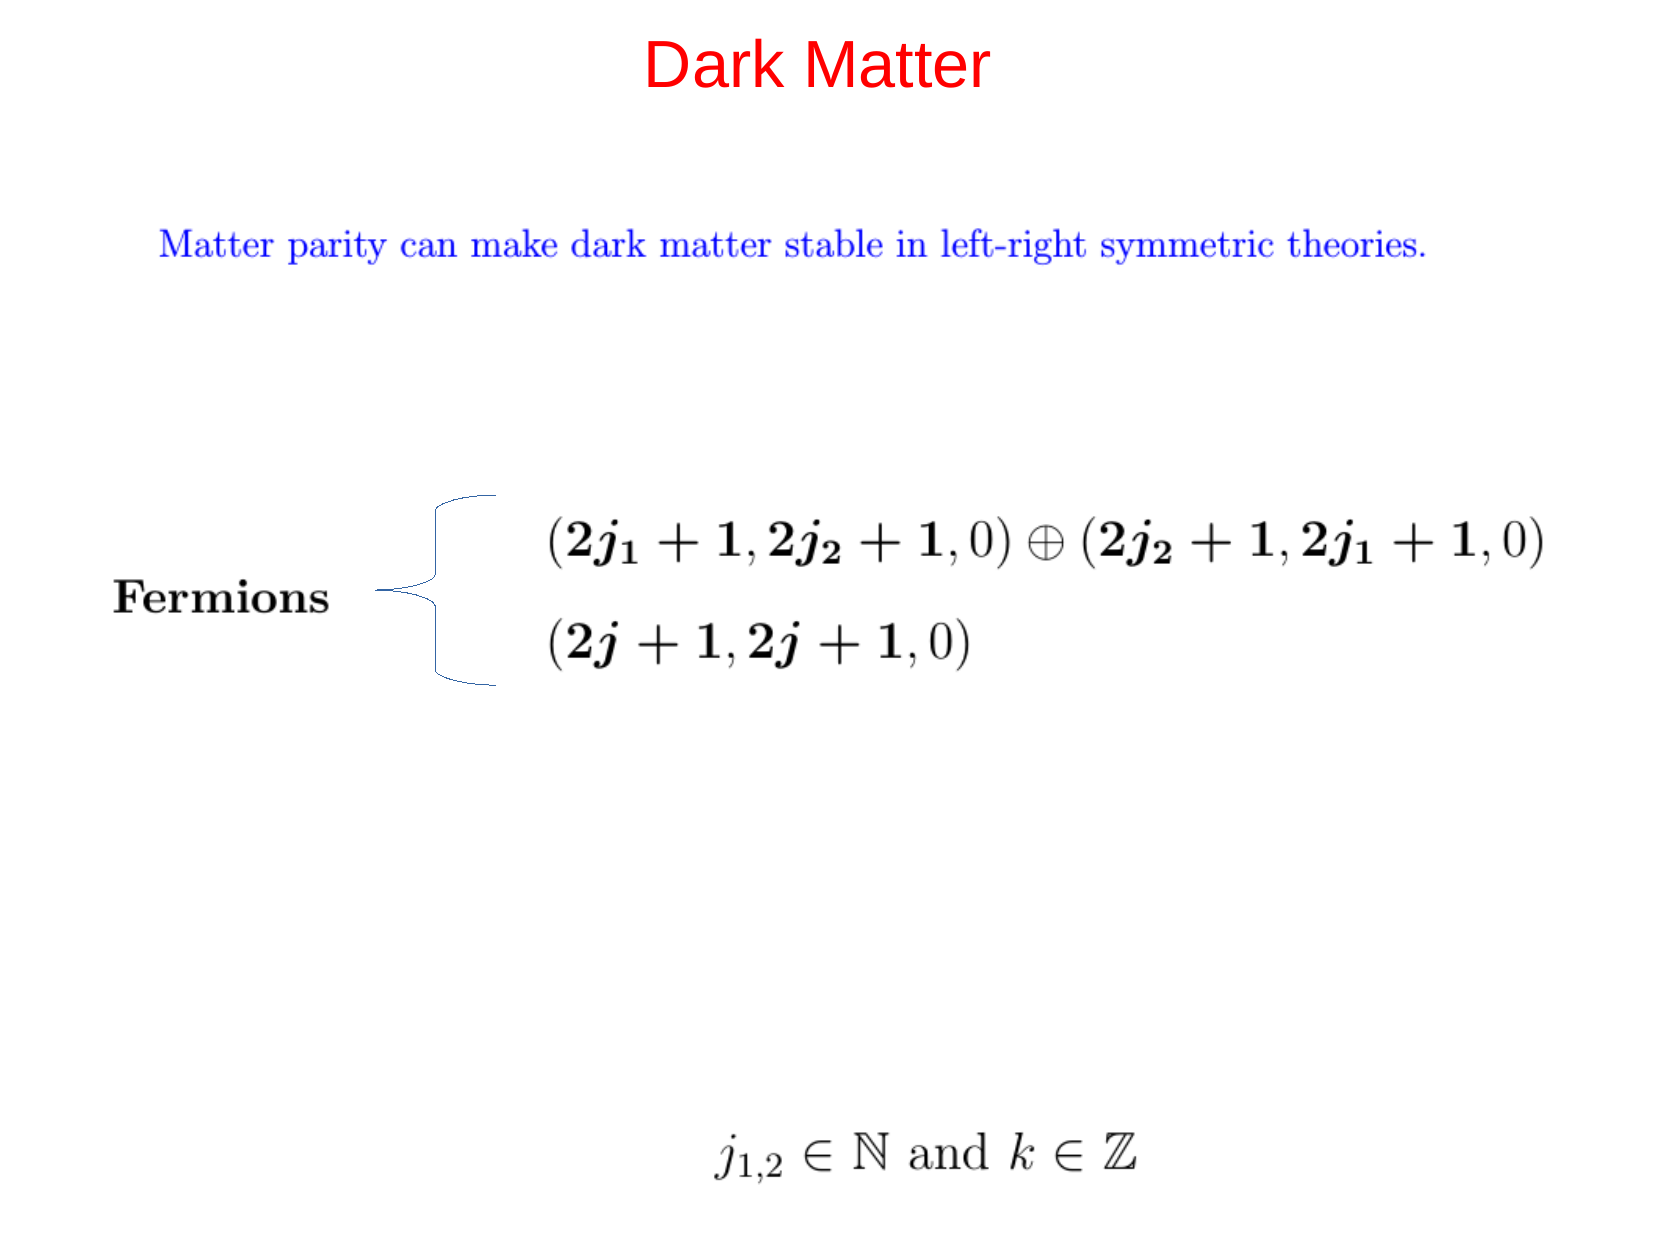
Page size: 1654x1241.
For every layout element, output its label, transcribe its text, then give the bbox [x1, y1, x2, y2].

title Dark Matter [83, 0, 1572, 168]
picture [92, 553, 346, 661]
picture [504, 468, 1591, 685]
picture [702, 1117, 1141, 1186]
picture [143, 205, 1471, 298]
